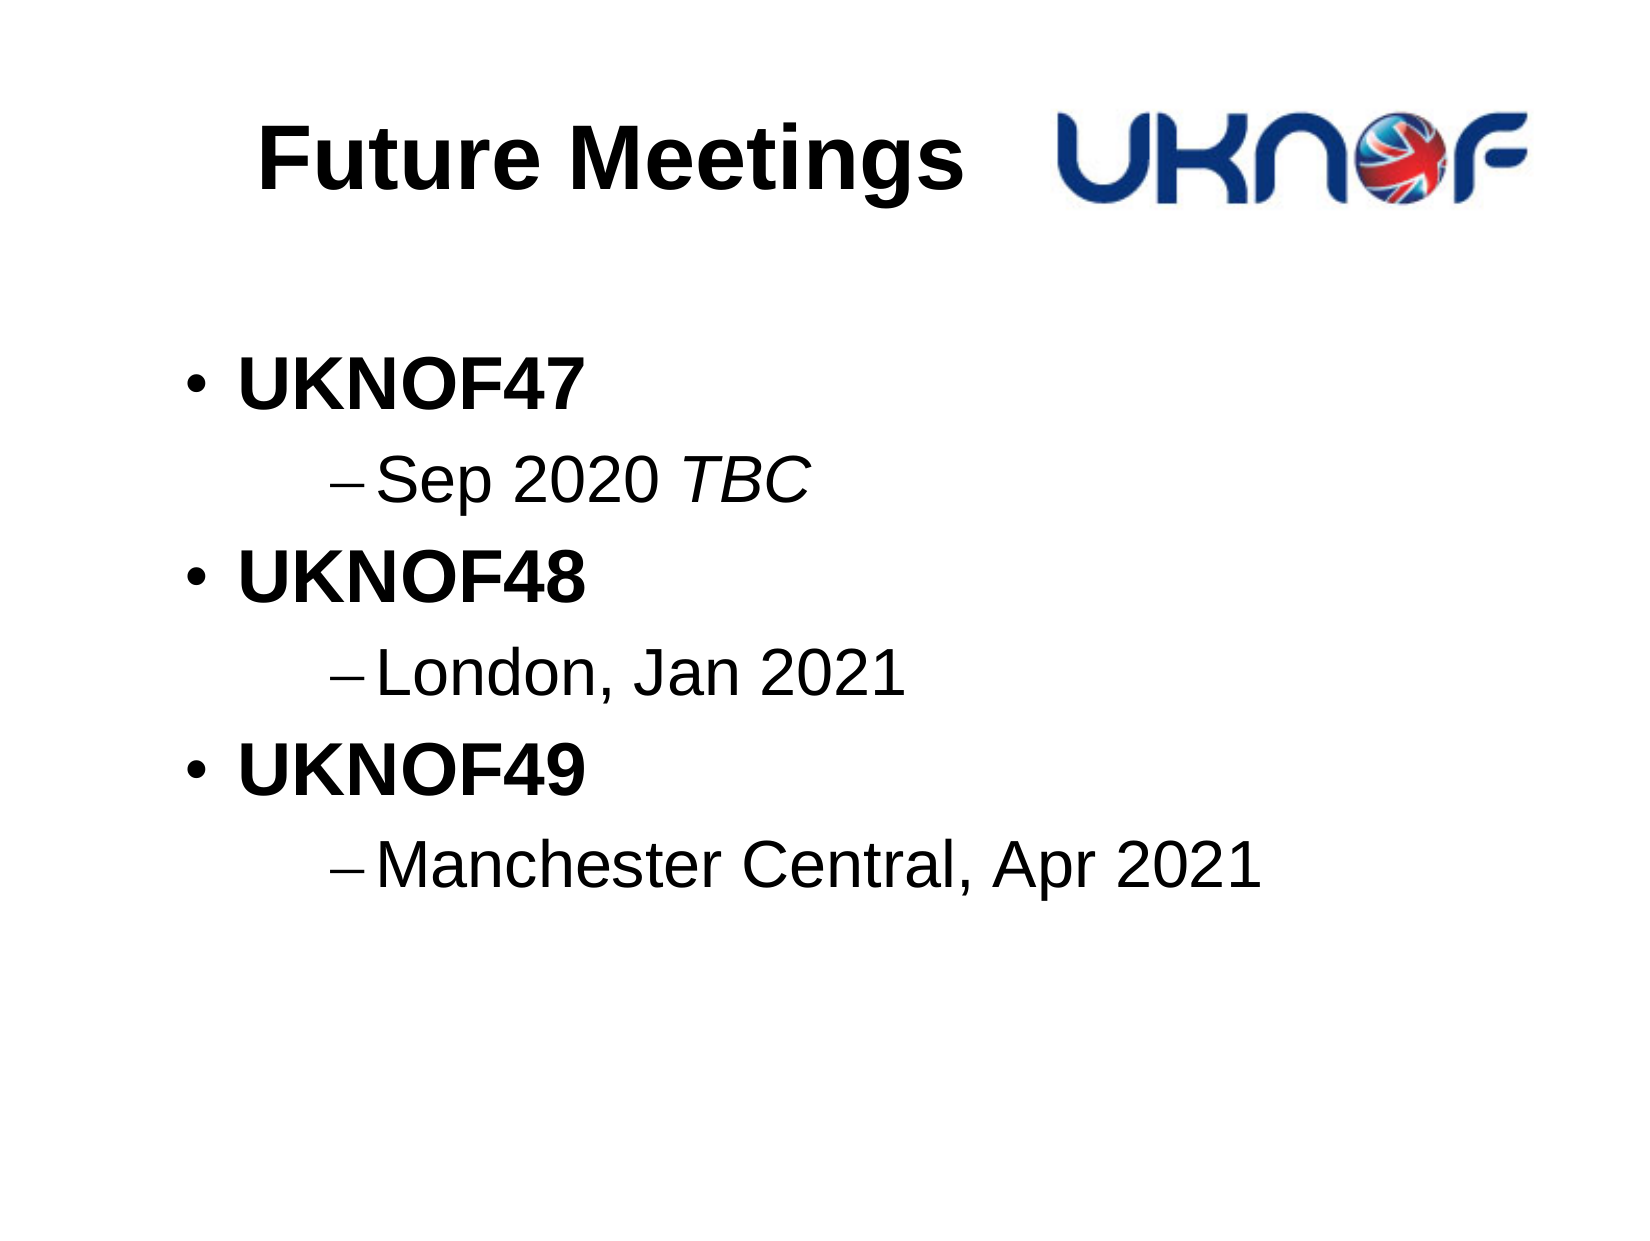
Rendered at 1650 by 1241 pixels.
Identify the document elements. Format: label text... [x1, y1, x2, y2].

picture [1100, 93, 1536, 225]
list UKNOF47 Sep 2020 TBC UKNOF48 London, Jan 2021 UKNOF49 Manchester Central, Apr 2021 [123, 341, 1526, 1170]
title Future Meetings [123, 55, 1100, 262]
